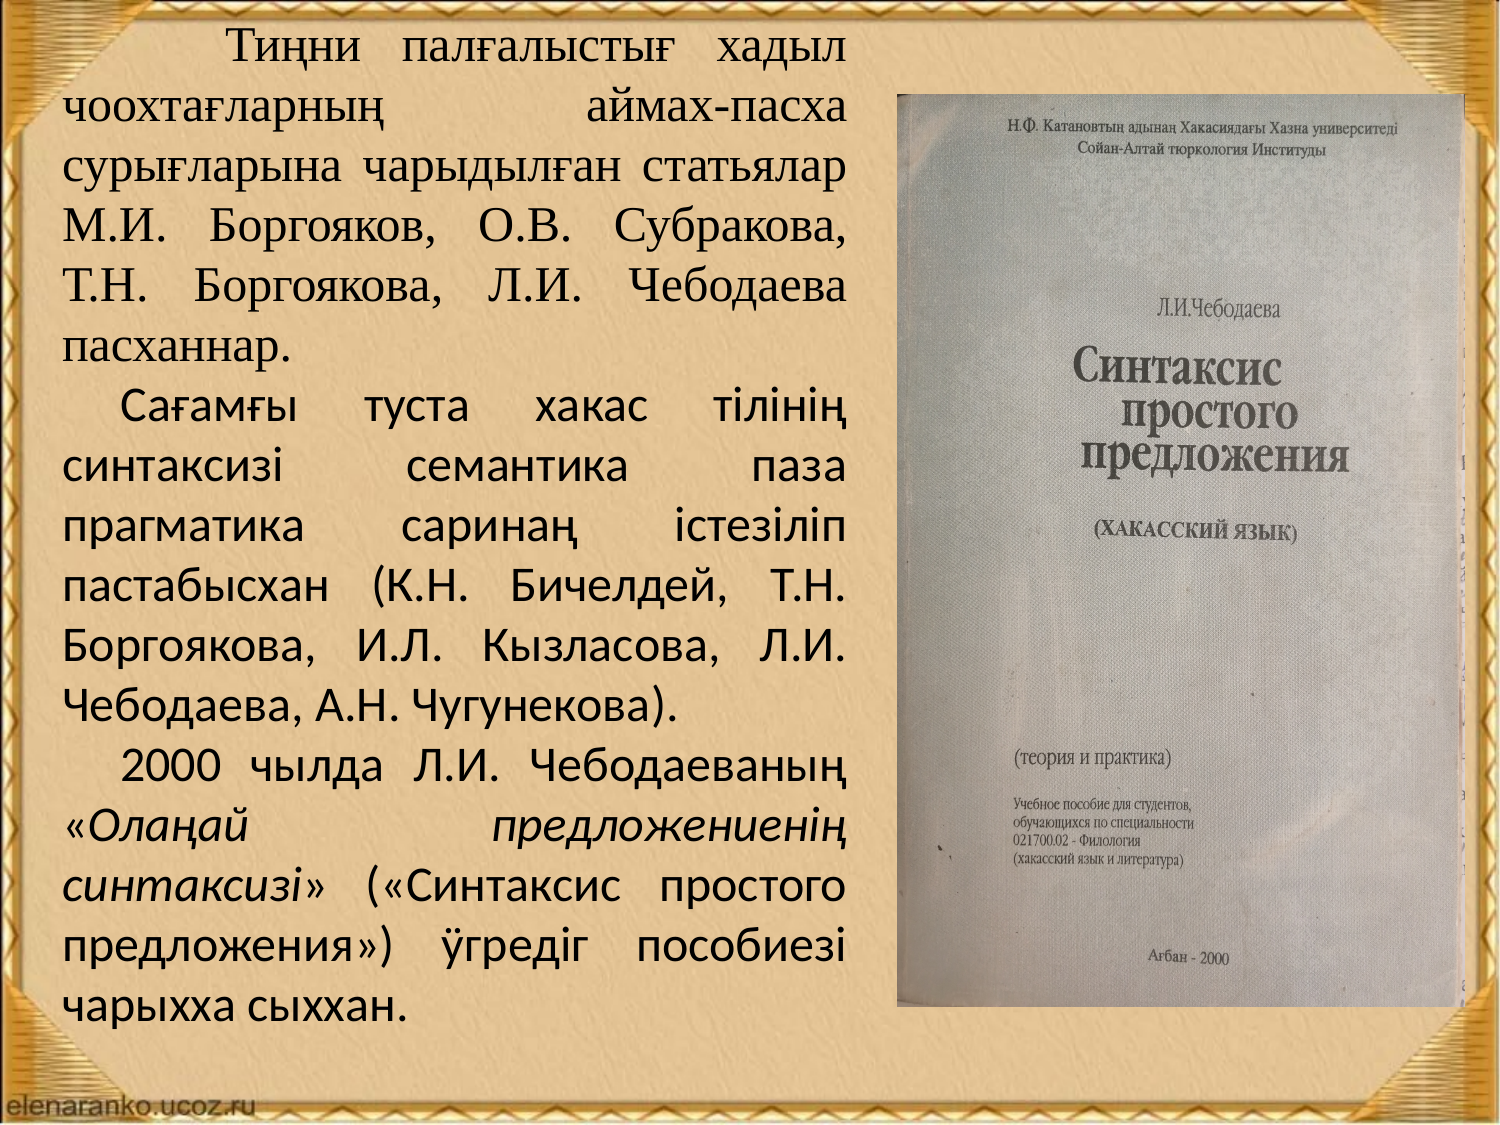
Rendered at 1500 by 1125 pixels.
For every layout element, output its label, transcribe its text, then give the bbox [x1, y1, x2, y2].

picture [0, 0, 1500, 1125]
text_box Тиңни палғалыстығ хадыл чоохтағларның аймах-пасха сурығларына чарыдылған статьялар М.И. Боргояков, О.В. Субракова, Т.Н. Боргоякова, Л.И. Чебодаева пасханнар. Сағамғы туста хакас тілінің синтаксизі семантика паза прагматика саринаң істезіліп пастабысхан (К.Н. Бичелдей, Т.Н. Боргоякова, И.Л. Кызласова, Л.И. Чебодаева, А.Н. Чугунекова). 2000 чылда Л.И. Чебодаеваның «Олаңай предложениенің синтаксизі» («Cинтаксис простого предложения») ӱгредіг пособиезі чарыхха сыххан. [47, 3, 863, 1099]
